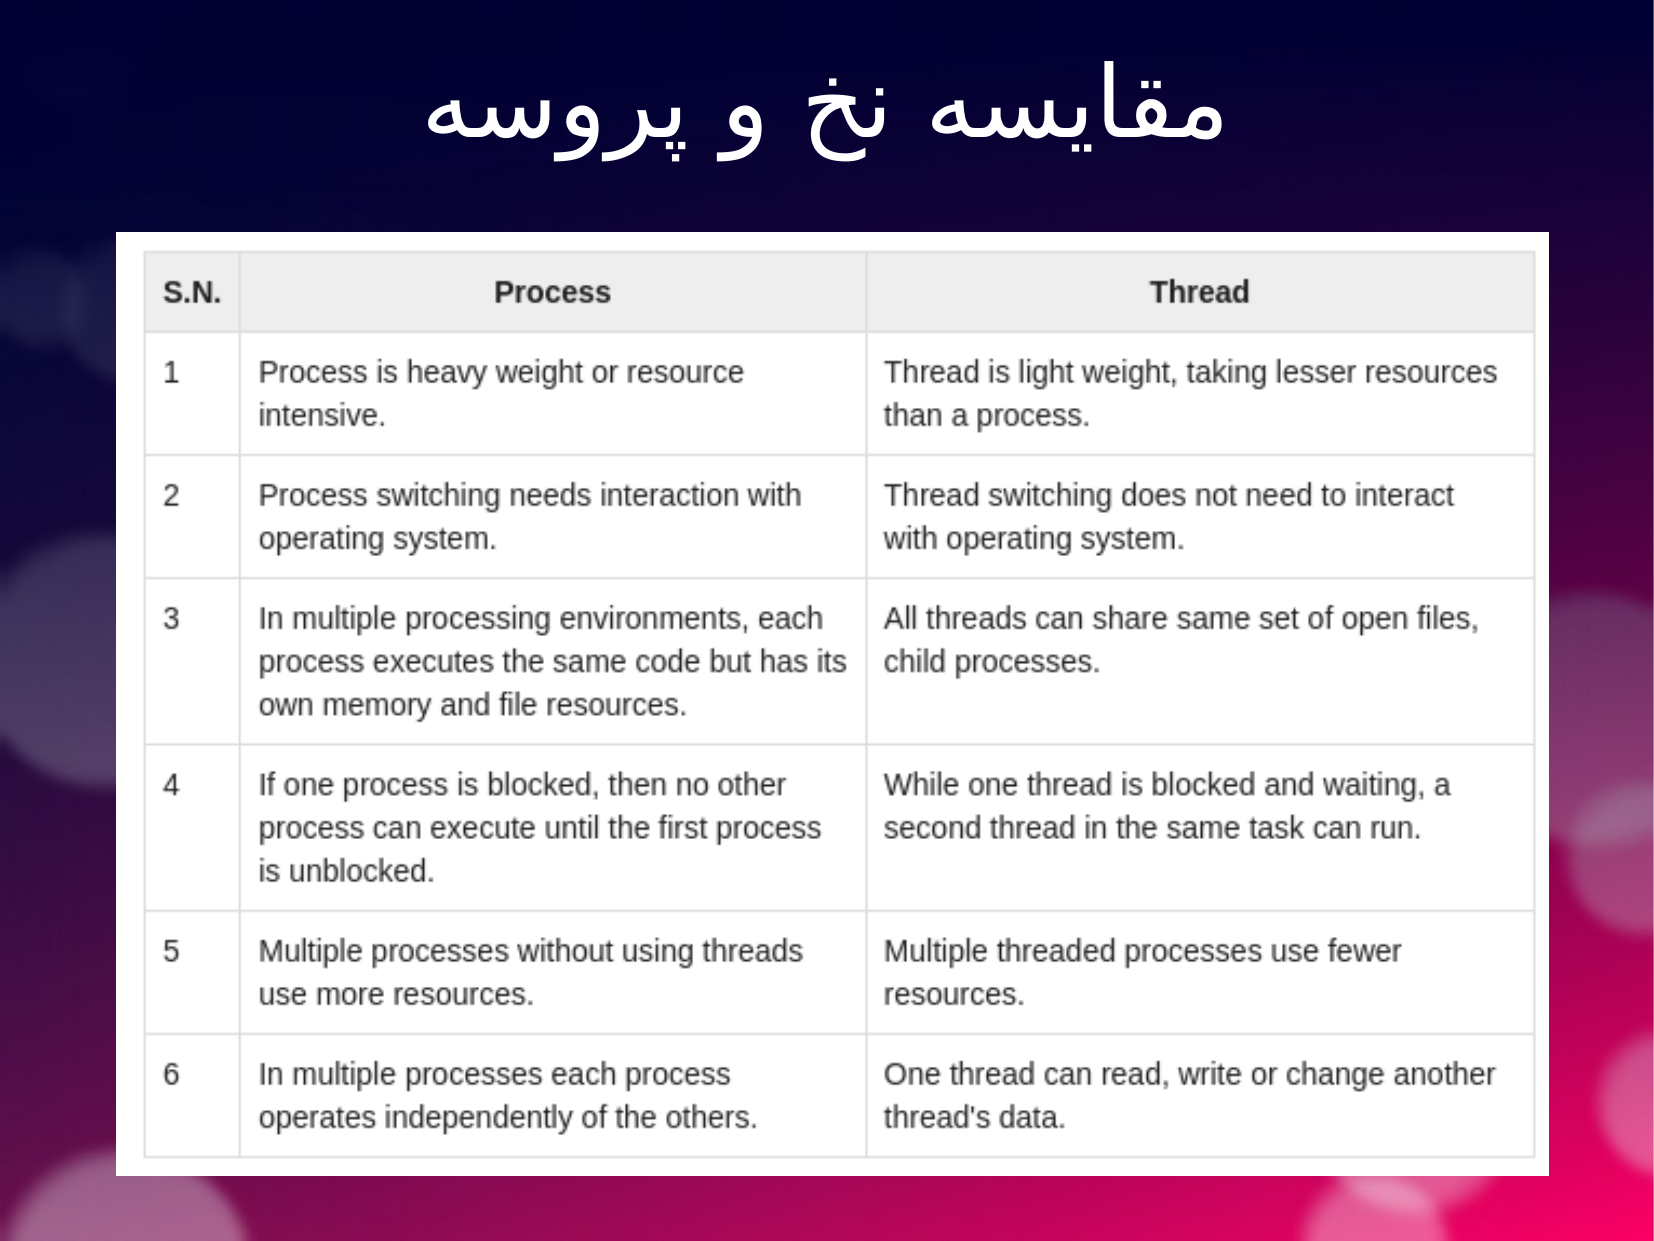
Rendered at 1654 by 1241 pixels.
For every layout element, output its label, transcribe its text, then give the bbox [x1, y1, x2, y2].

picture [0, 0, 1654, 1241]
title مقایسه نخ و پروسه [81, 0, 1570, 206]
